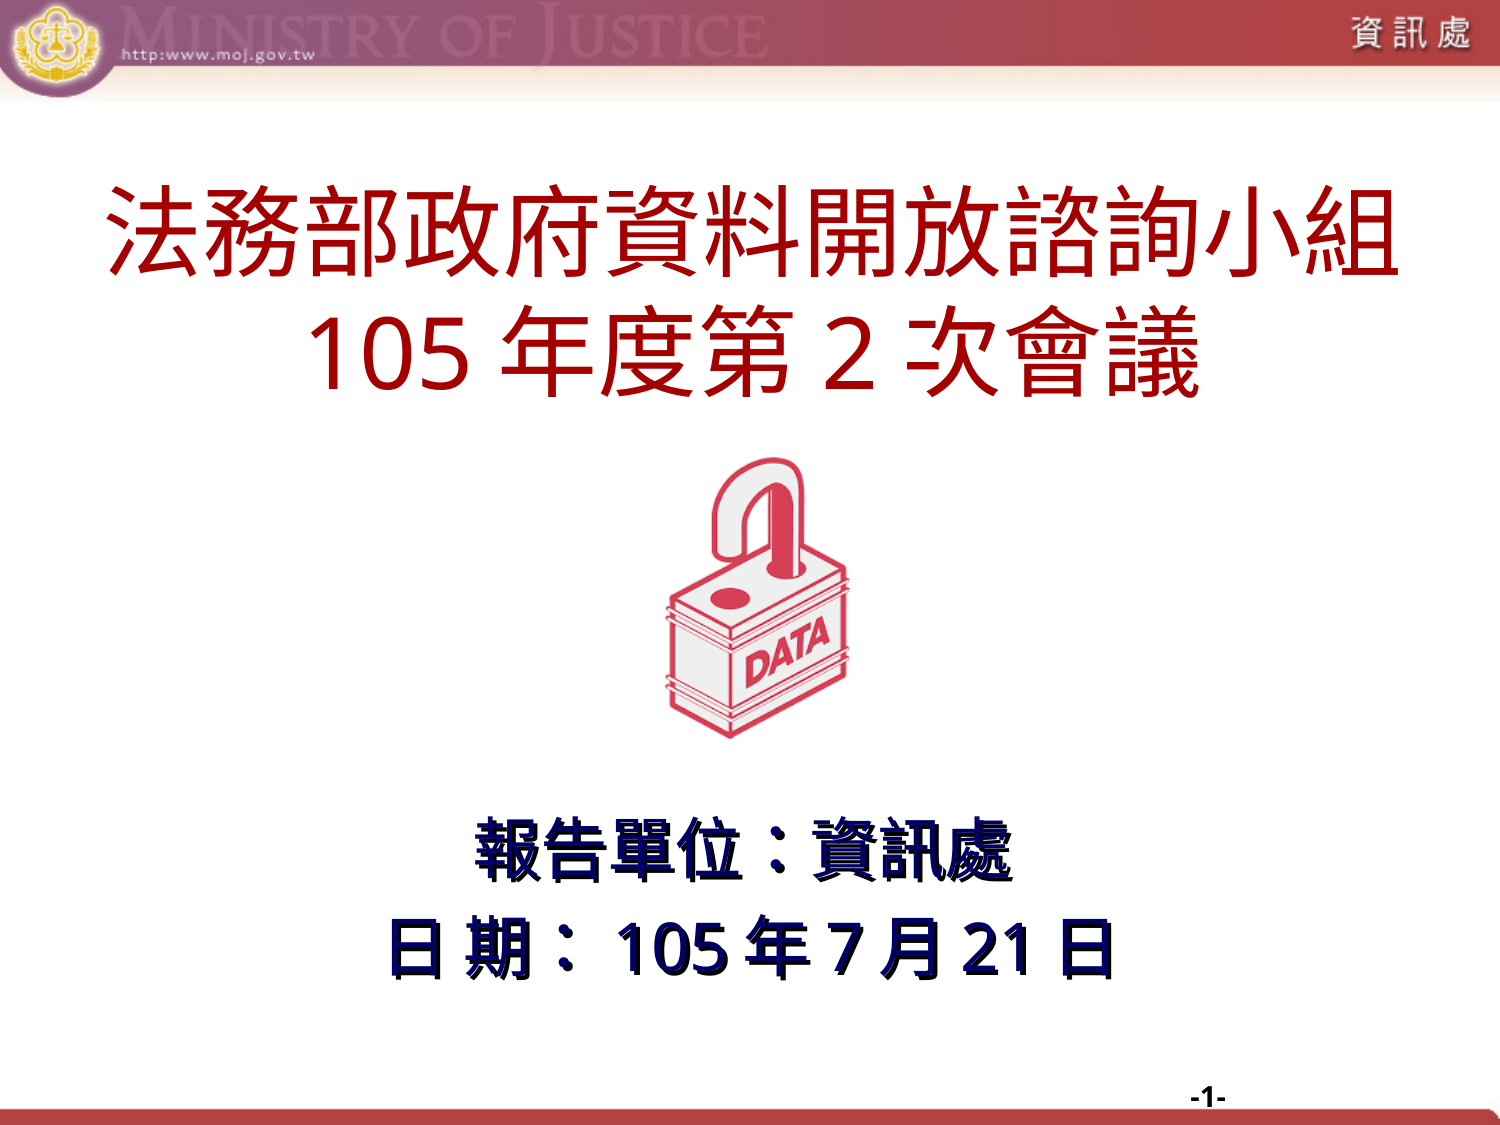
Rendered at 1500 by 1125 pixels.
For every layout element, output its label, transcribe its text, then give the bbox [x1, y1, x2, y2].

picture [608, 444, 908, 744]
list 報告單位：資訊處 日 期：105年7月21日 [159, 798, 1341, 995]
text_box -1- [1175, 1070, 1488, 1109]
text_box 法務部政府資料開放諮詢小組 105年度第2次會議 [44, 162, 1461, 417]
